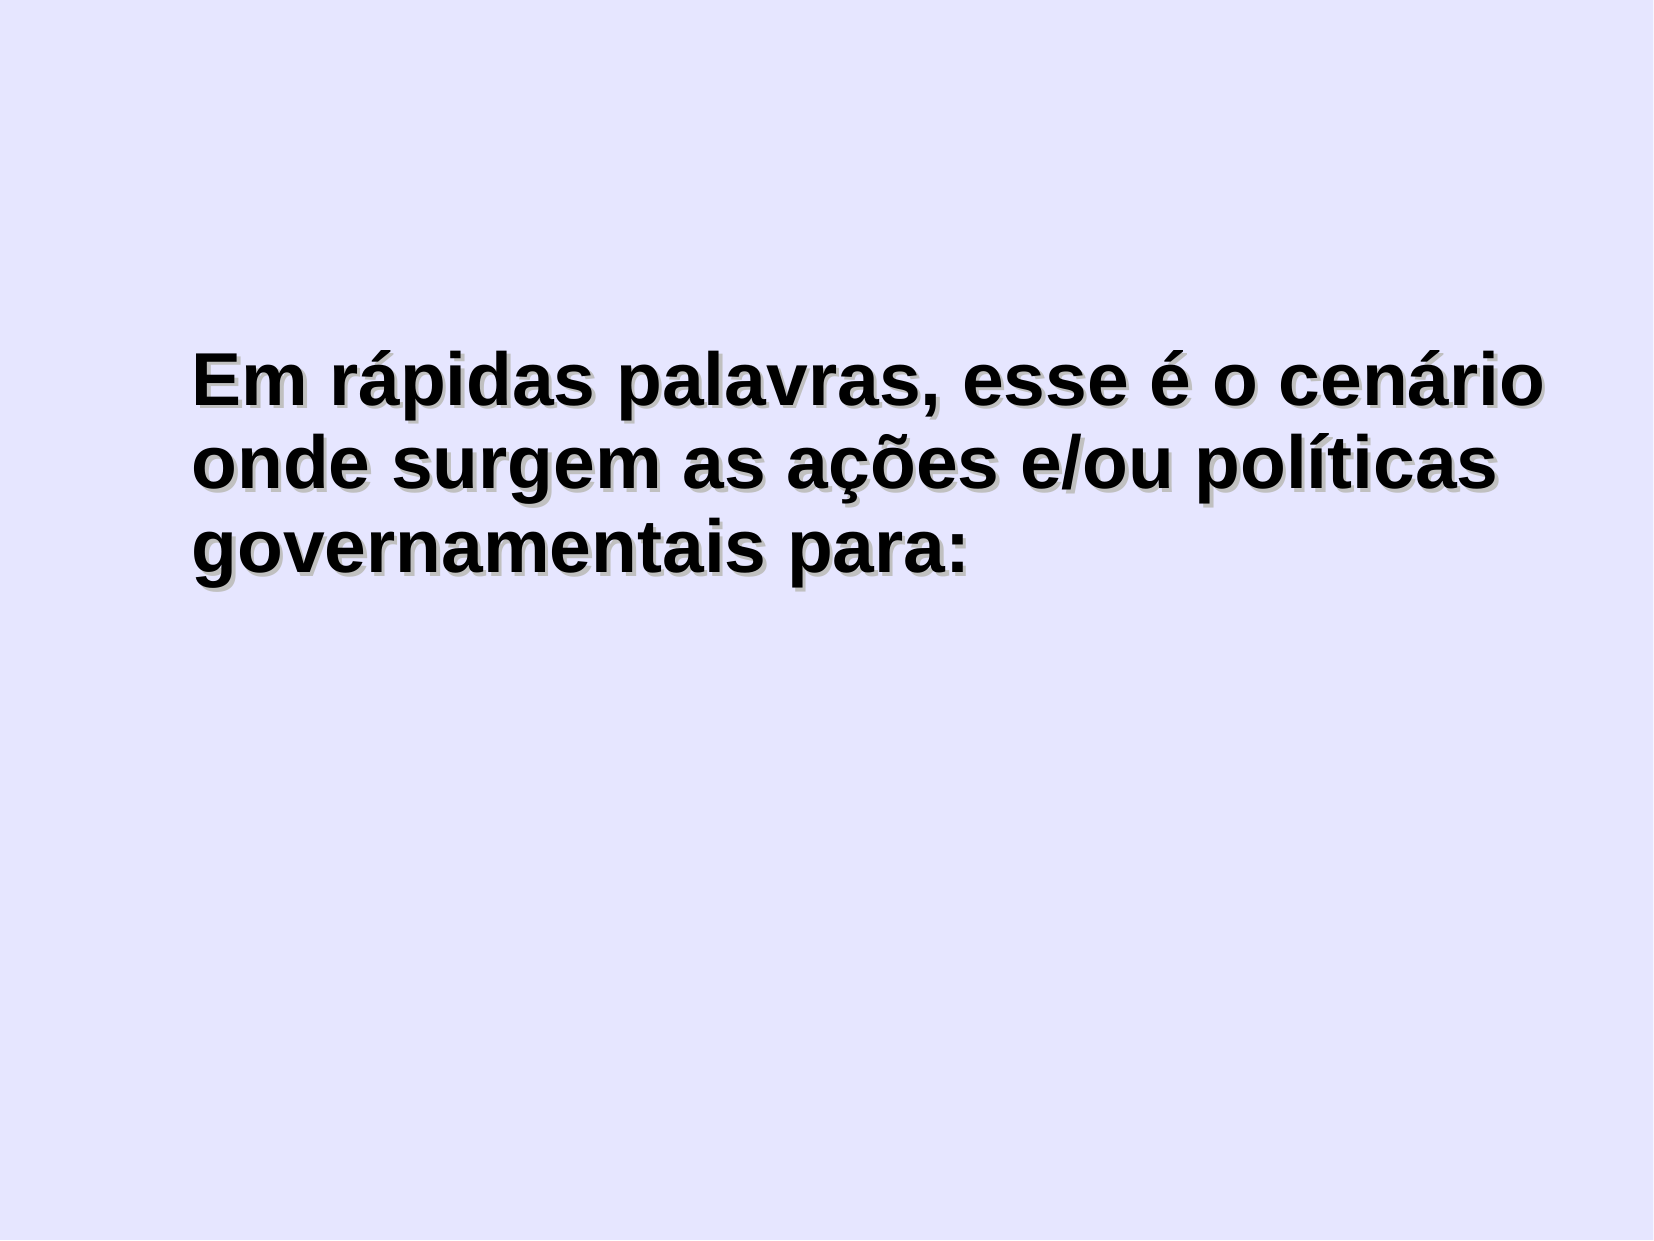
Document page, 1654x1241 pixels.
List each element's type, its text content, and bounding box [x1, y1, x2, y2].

text_box Em rápidas palavras, esse é o cenário onde surgem as ações e/ou políticas governamentais para: [177, 177, 1583, 906]
